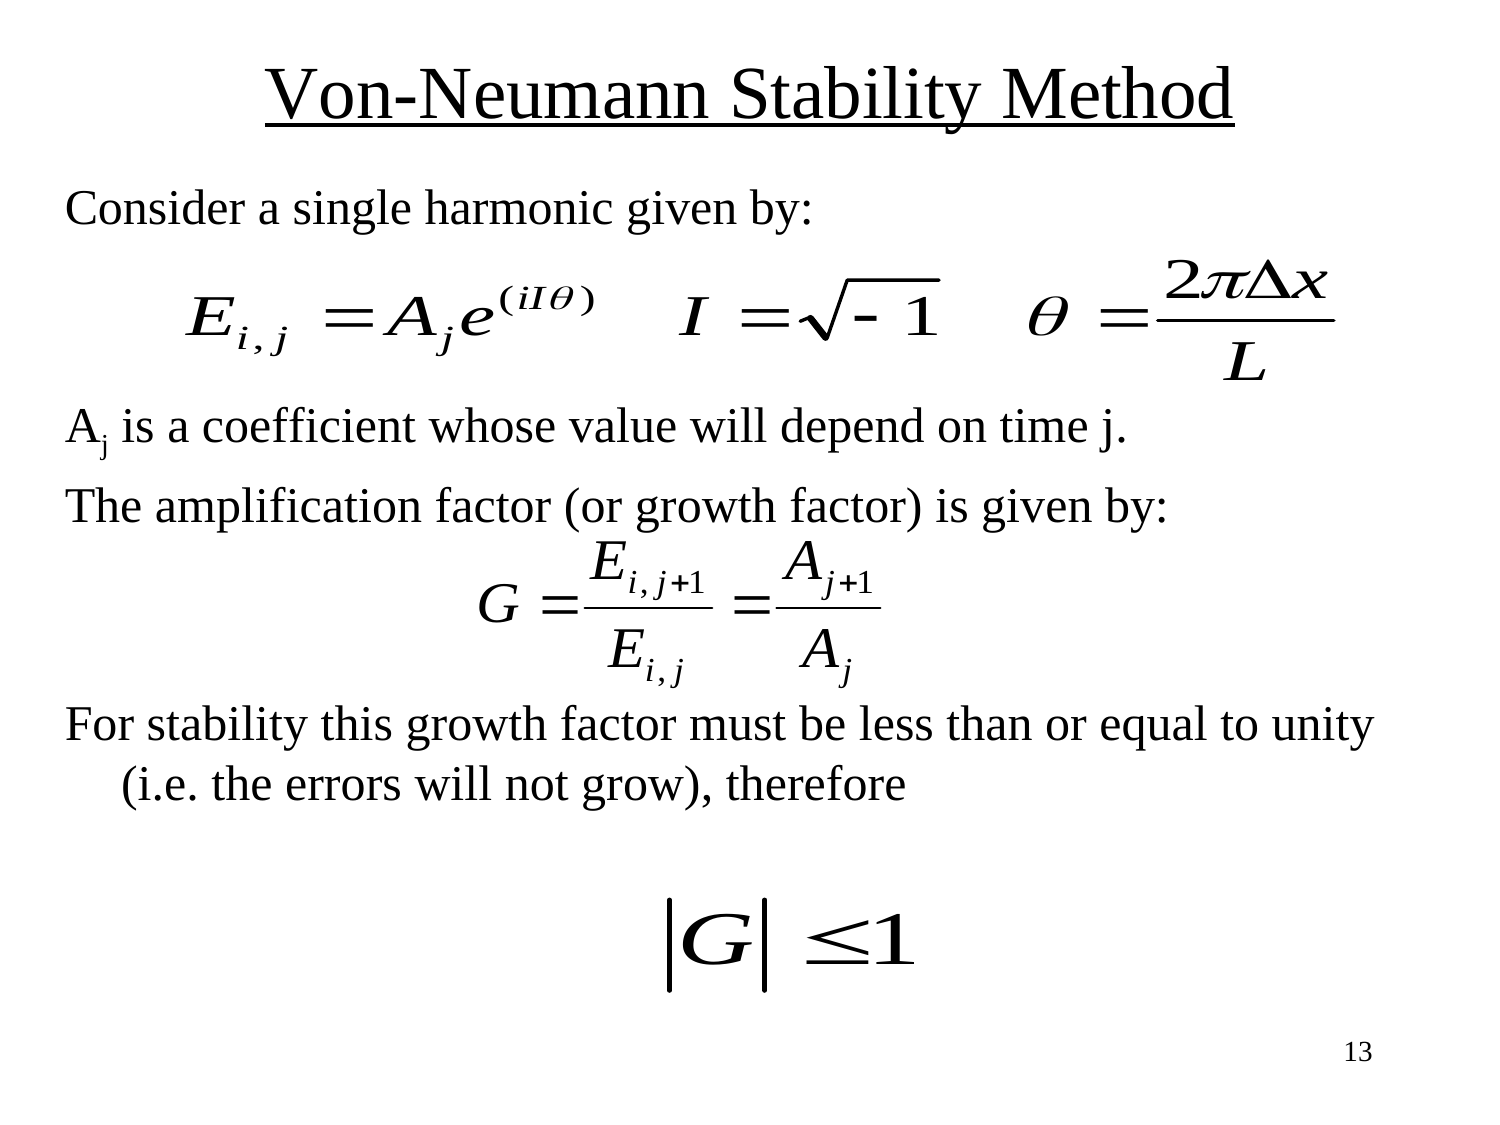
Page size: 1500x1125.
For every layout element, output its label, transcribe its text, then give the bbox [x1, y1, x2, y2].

text_box <number> [1074, 1025, 1388, 1101]
chart [171, 243, 1351, 393]
text_box Consider a single harmonic given by: Aj is a coefficient whose value will depend on time j. The amplification factor (or growth factor) is given by: For stability this growth factor must be less than or equal to unity (i.e. the errors will not grow), therefore [50, 167, 1450, 843]
chart [469, 521, 929, 700]
title Von-Neumann Stability Method [112, 0, 1388, 167]
chart [649, 882, 926, 1009]
